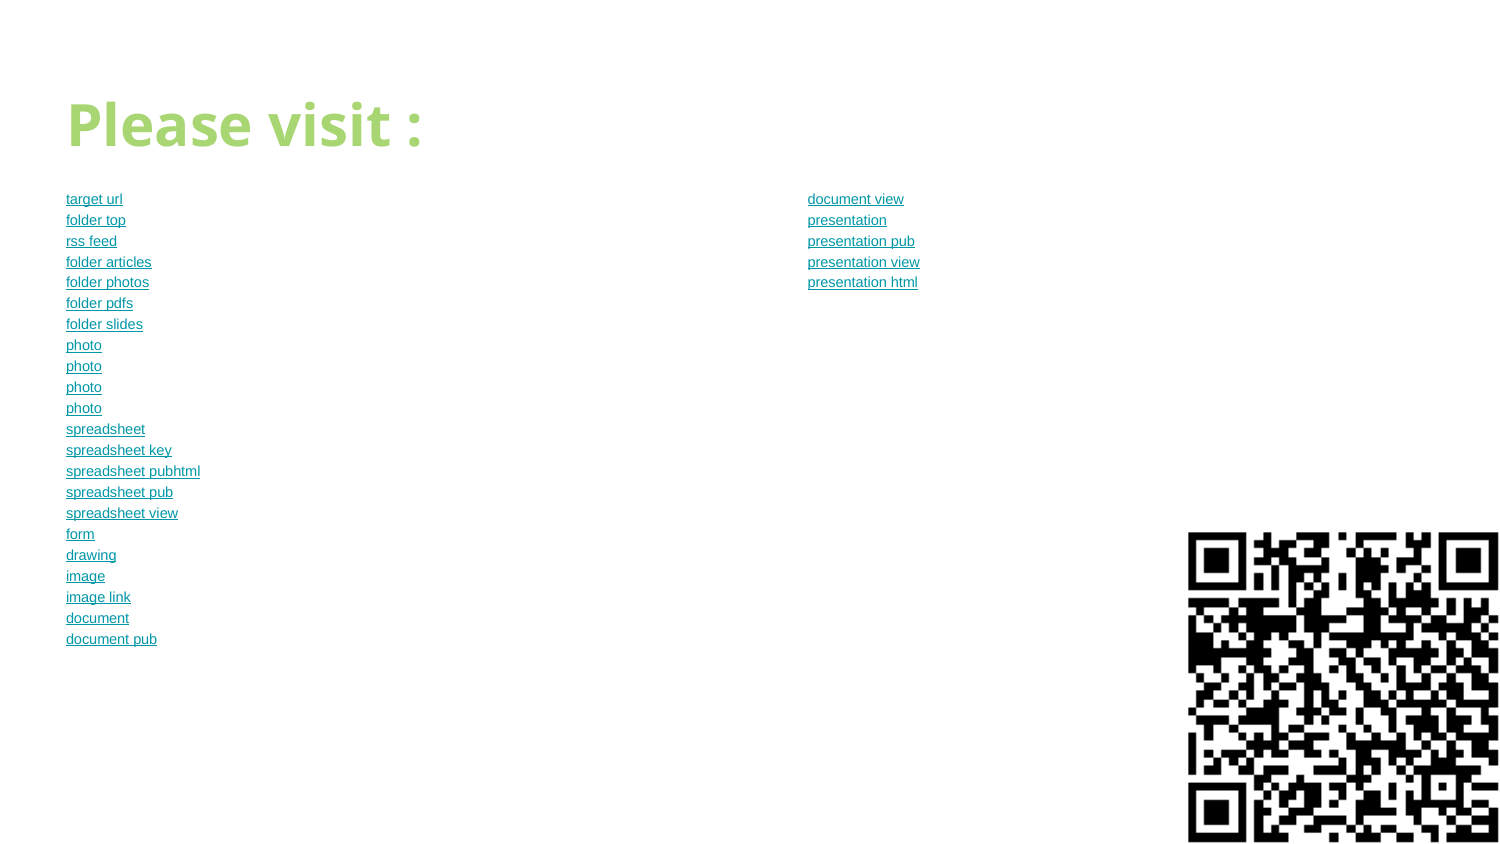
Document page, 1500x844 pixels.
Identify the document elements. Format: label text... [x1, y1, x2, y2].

list target url folder top rss feed folder articles folder photos folder pdfs folder slides photo photo photo photo spreadsheet spreadsheet key spreadsheet pubhtml spreadsheet pub spreadsheet view form drawing image image link document document pub [51, 189, 708, 750]
list document view presentation presentation pub presentation view presentation html [792, 189, 1449, 750]
title Please visit : [51, 72, 1449, 167]
picture [1187, 531, 1500, 844]
